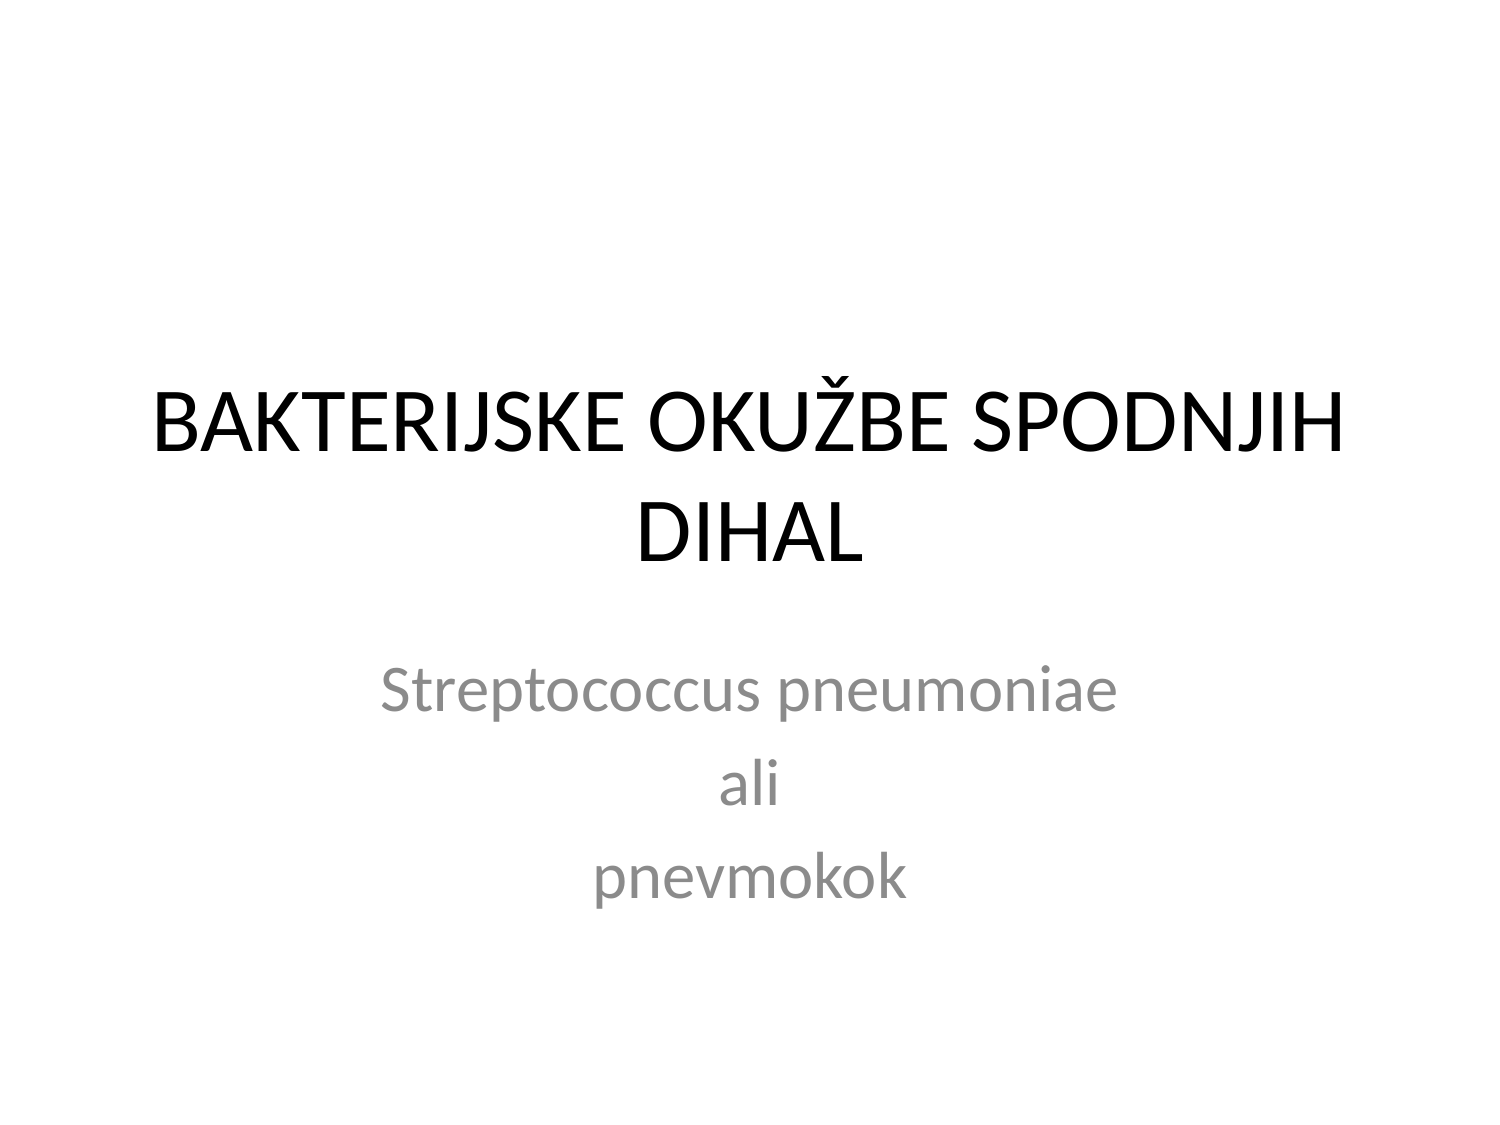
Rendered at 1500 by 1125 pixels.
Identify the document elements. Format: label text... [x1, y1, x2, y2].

subtitle Streptococcus pneumoniae ali pnevmokok [225, 637, 1275, 925]
title BAKTERIJSKE OKUŽBE SPODNJIH DIHAL [112, 349, 1388, 591]
